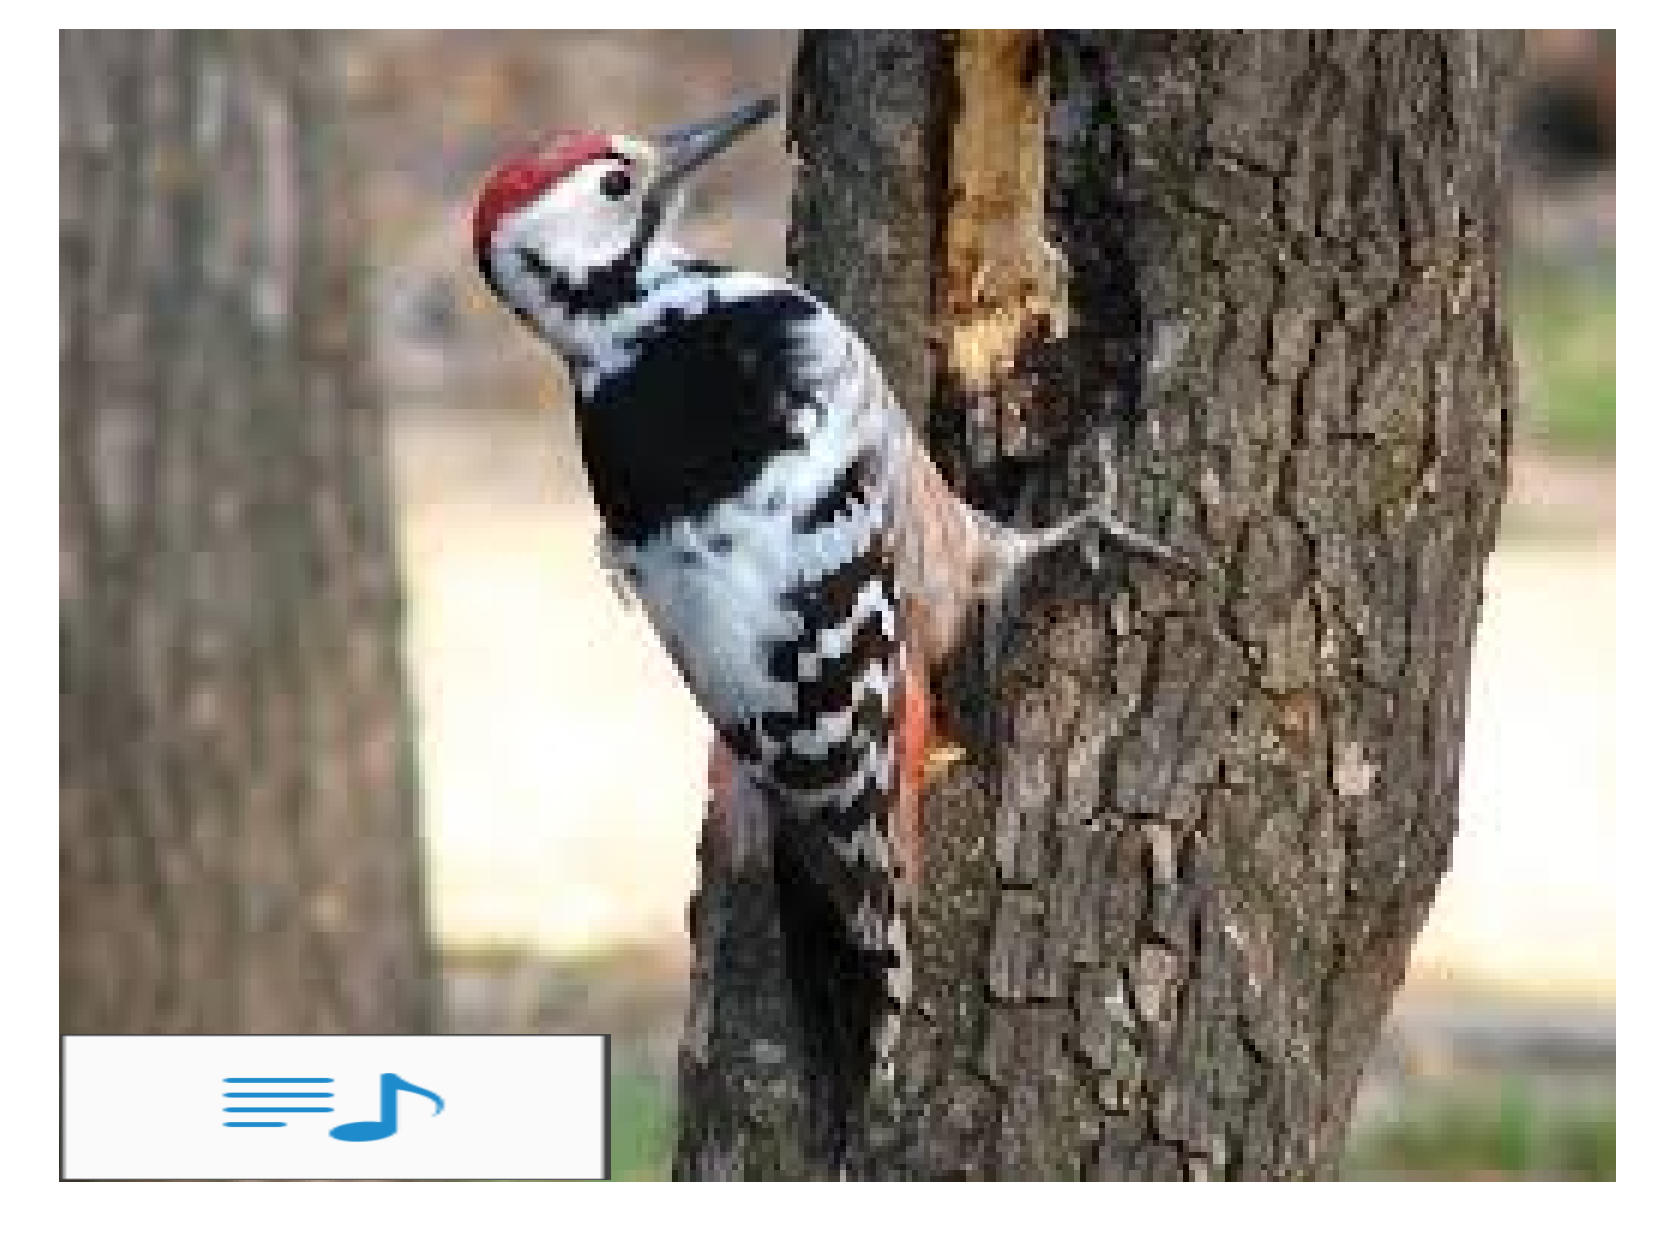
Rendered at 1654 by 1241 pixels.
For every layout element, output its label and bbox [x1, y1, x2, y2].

picture [59, 29, 1616, 1182]
text_box [59, 1033, 612, 1182]
